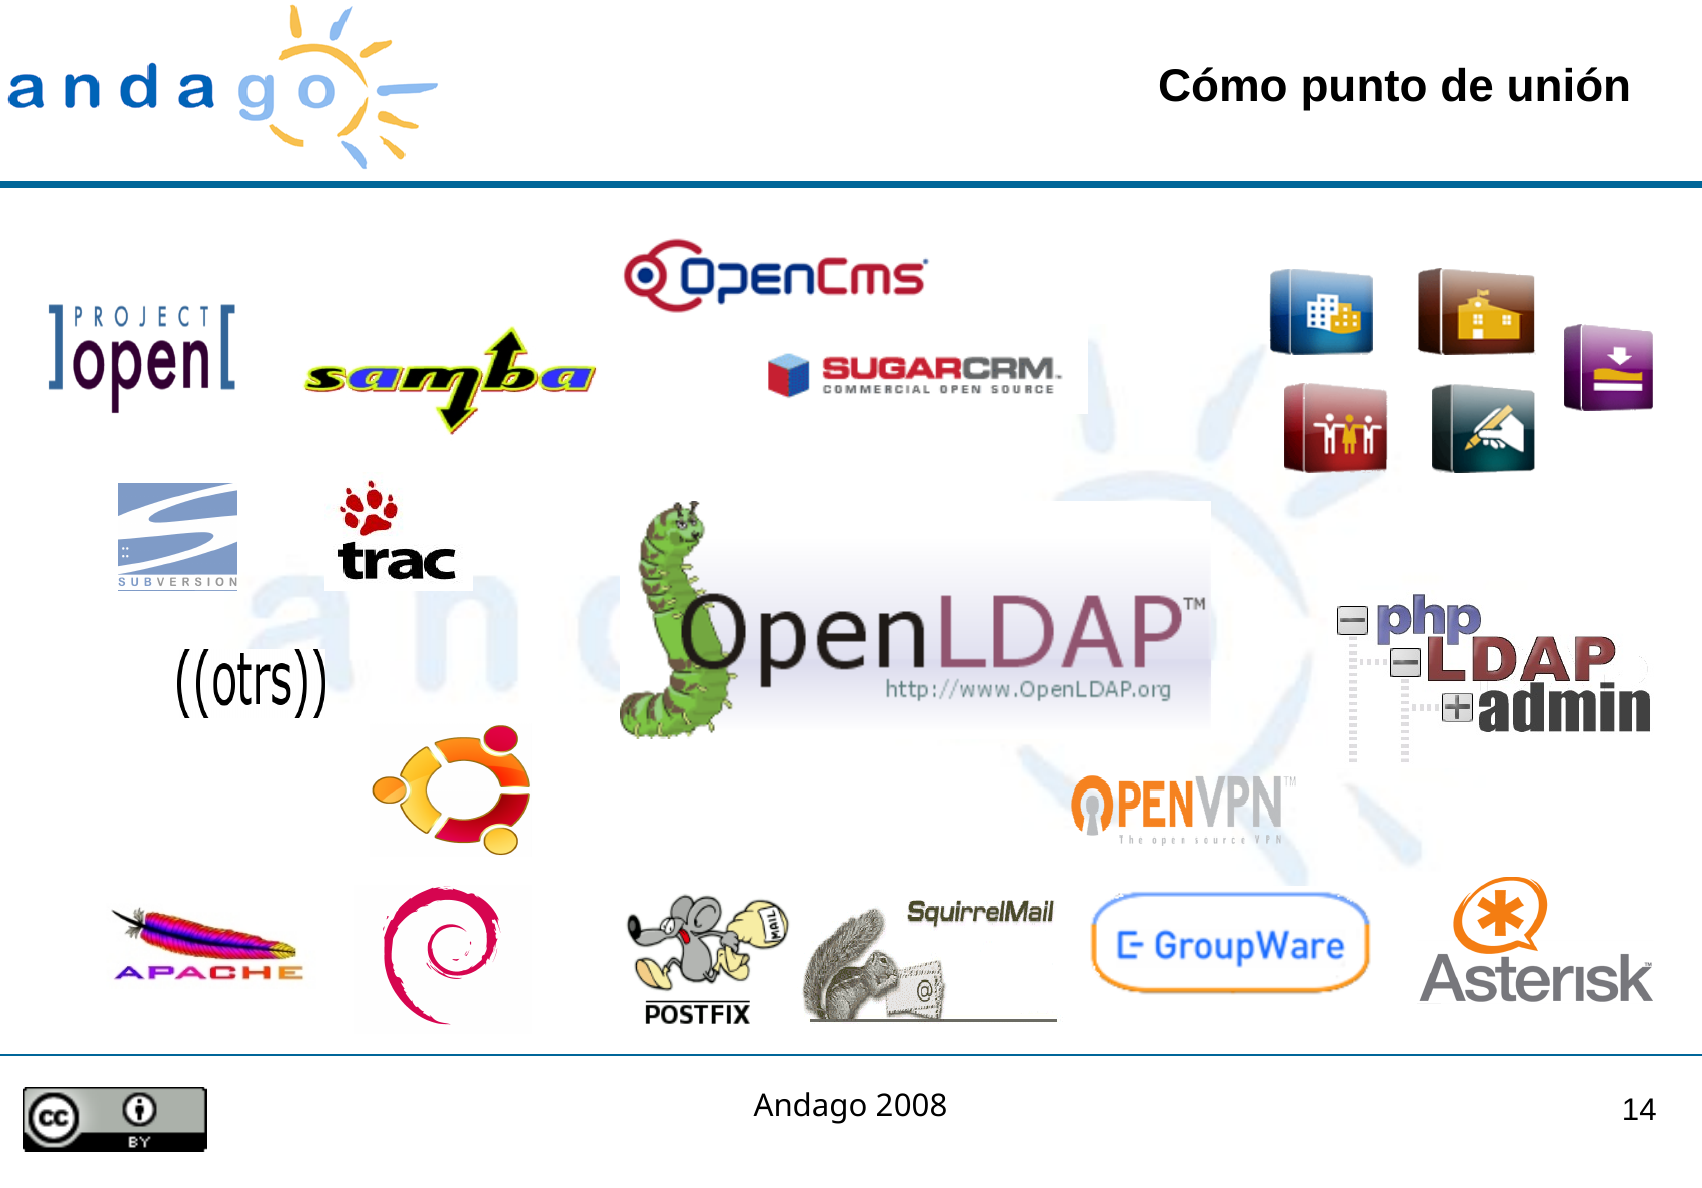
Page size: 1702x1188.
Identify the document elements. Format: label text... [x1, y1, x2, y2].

picture [23, 1087, 207, 1152]
title Cómo punto de unión [255, 0, 1702, 196]
picture [1564, 324, 1654, 411]
picture [620, 236, 933, 316]
picture [0, 0, 255, 175]
picture [46, 268, 1654, 1034]
